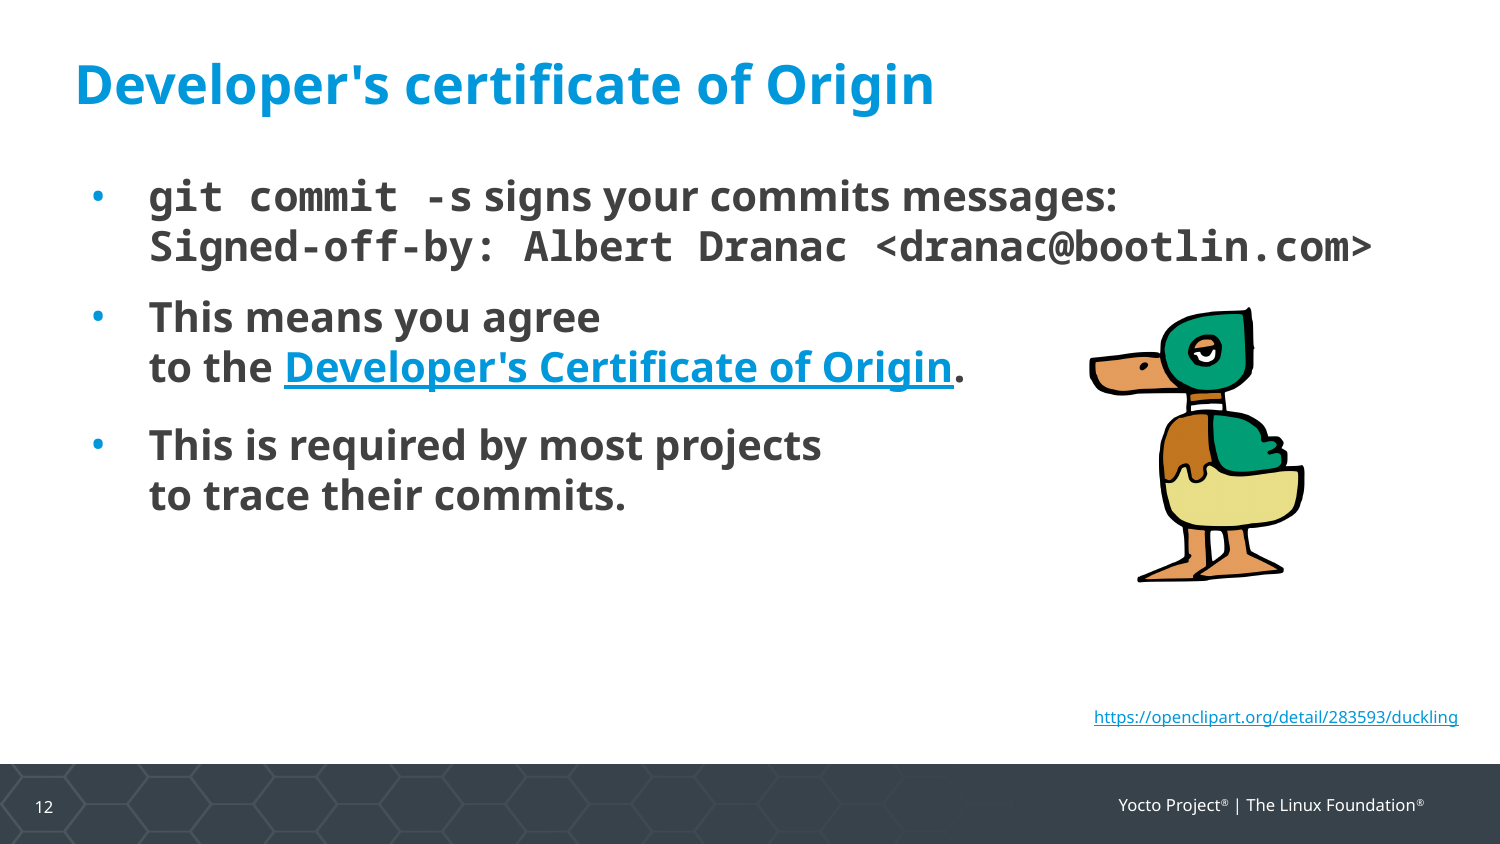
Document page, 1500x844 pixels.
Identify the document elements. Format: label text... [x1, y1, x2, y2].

title Developer's certificate of Origin [74, 50, 1425, 160]
list git commit -s signs your commits messages: Signed-off-by: Albert Dranac <dranac@bootlin.com> This means you agree to the Developer's Certificate of Origin. This is required by most projects to trace their commits. [73, 169, 1425, 728]
text_box https://openclipart.org/detail/283593/duckling [1079, 692, 1482, 746]
picture [0, 0, 1500, 844]
